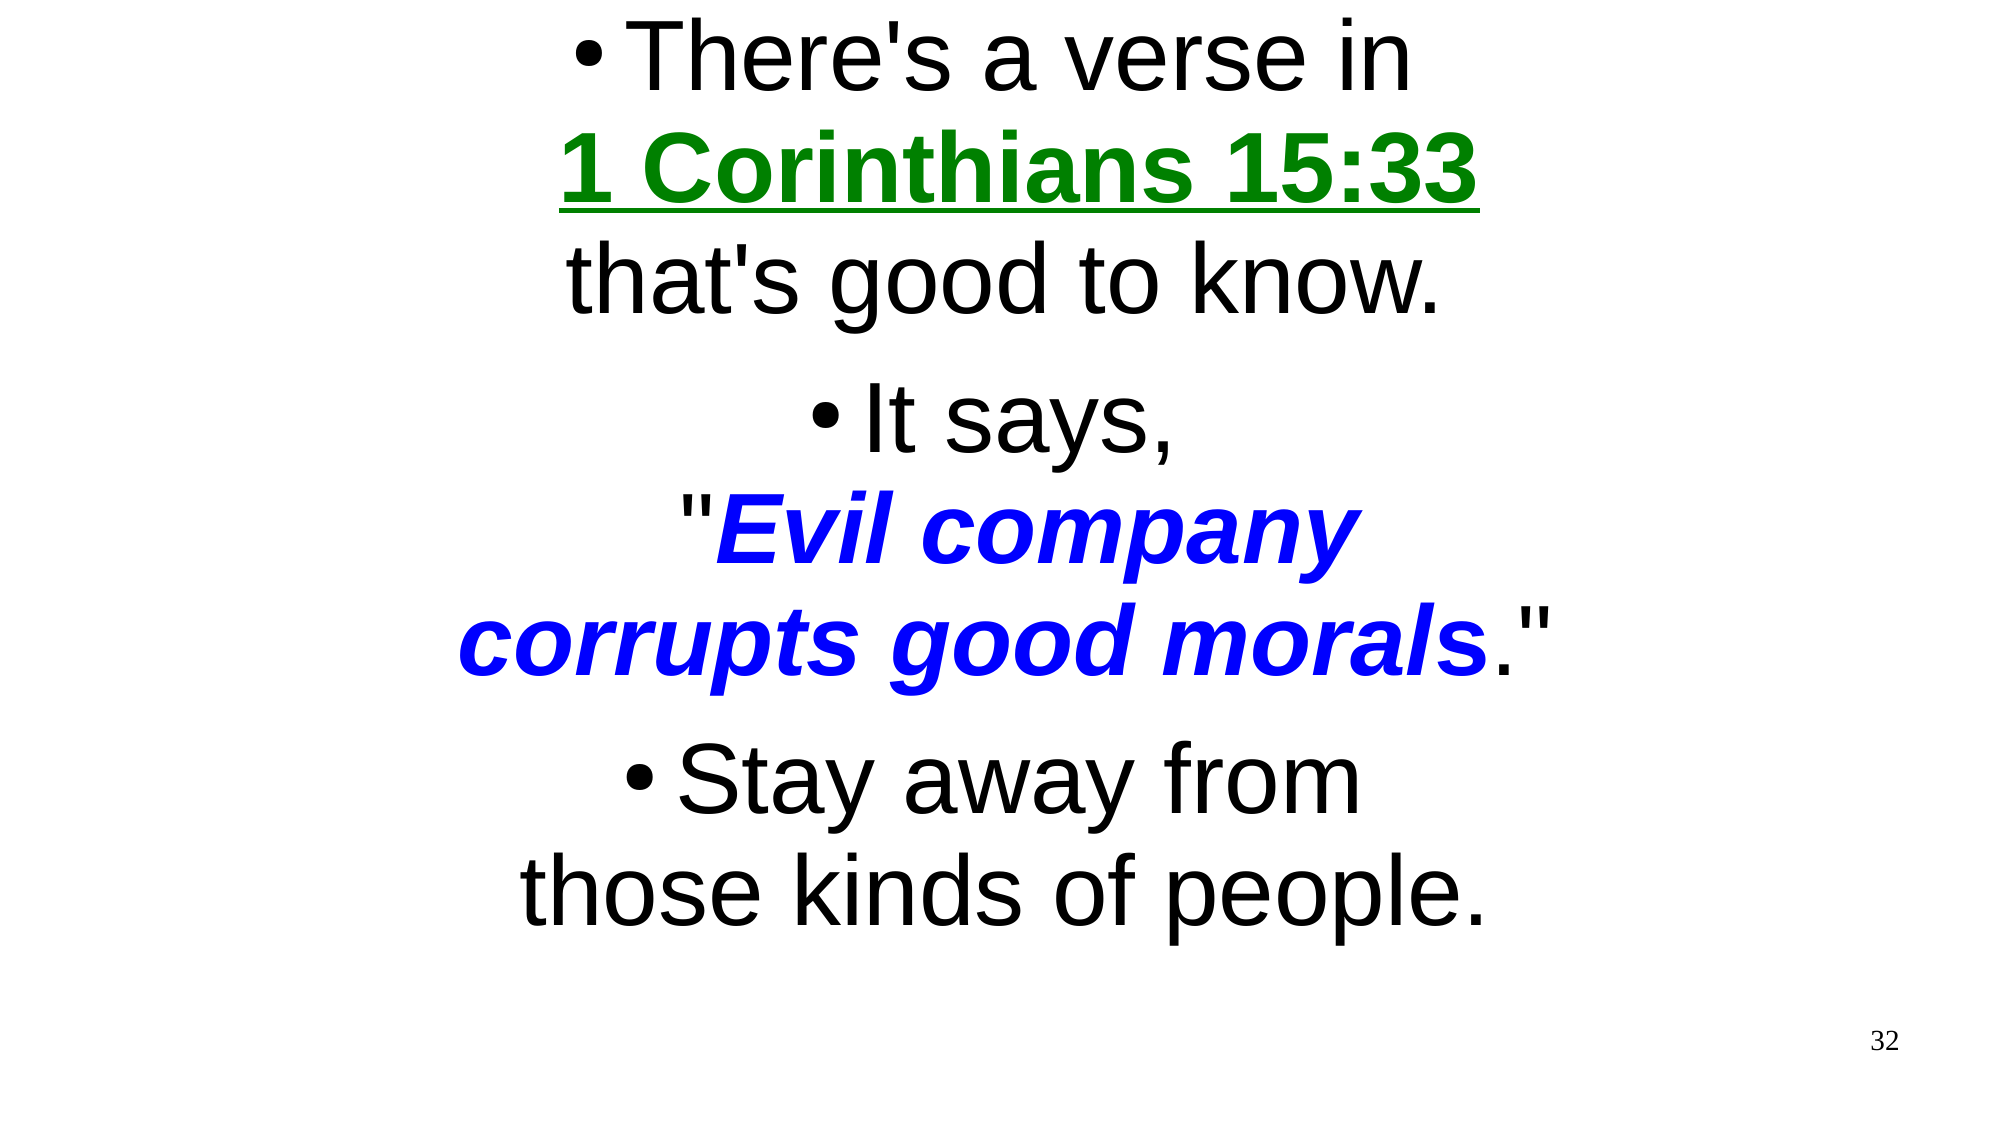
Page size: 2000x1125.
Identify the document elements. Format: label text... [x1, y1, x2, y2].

list There's a verse in 1 Corinthians 15:33 that's good to know. It says, "Evil company corrupts good morals." Stay away from those kinds of people. [0, 0, 1996, 1123]
